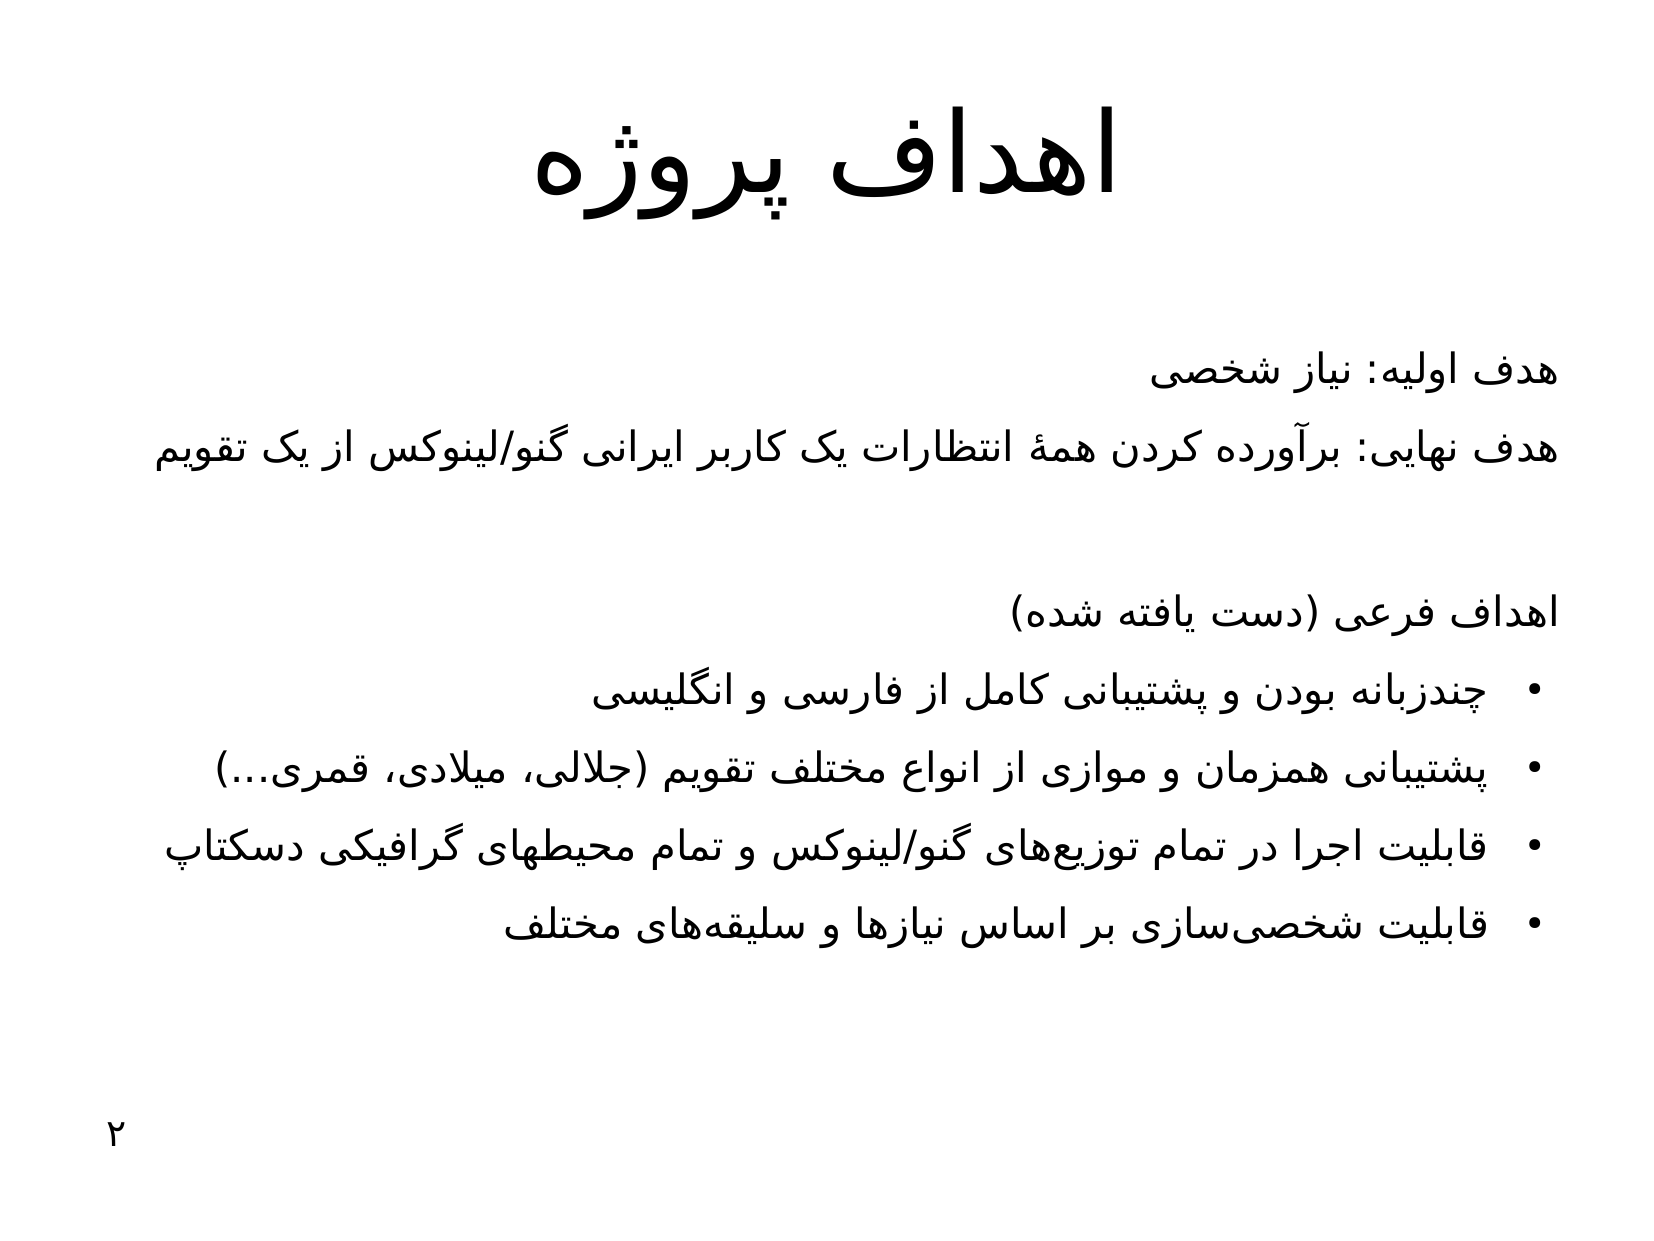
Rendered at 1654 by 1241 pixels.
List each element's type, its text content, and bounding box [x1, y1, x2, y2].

list هدف اولیه: نیاز شخصی هدف نهایی: برآورده کردن همهٔ انتظارات یک کاربر ایرانی گنو/لینوکس از یک تقویم اهداف فرعی (دست یافته شده) چندزبانه بودن و پشتیبانی کامل از فارسی و انگلیسی پشتیبانی همزمان و موازی از انواع مختلف تقویم (جلالی، میلادی، قمری...) قابلیت اجرا در تمام توزیع‌های گنو/لینوکس و تمام محیطهای گرافیکی دسکتاپ قابلیت شخصی‌سازی بر اساس نیازها و سلیقه‌های مختلف [71, 345, 1561, 1126]
text_box ۲ [91, 1104, 143, 1175]
title اهداف پروژه [82, 49, 1571, 257]
